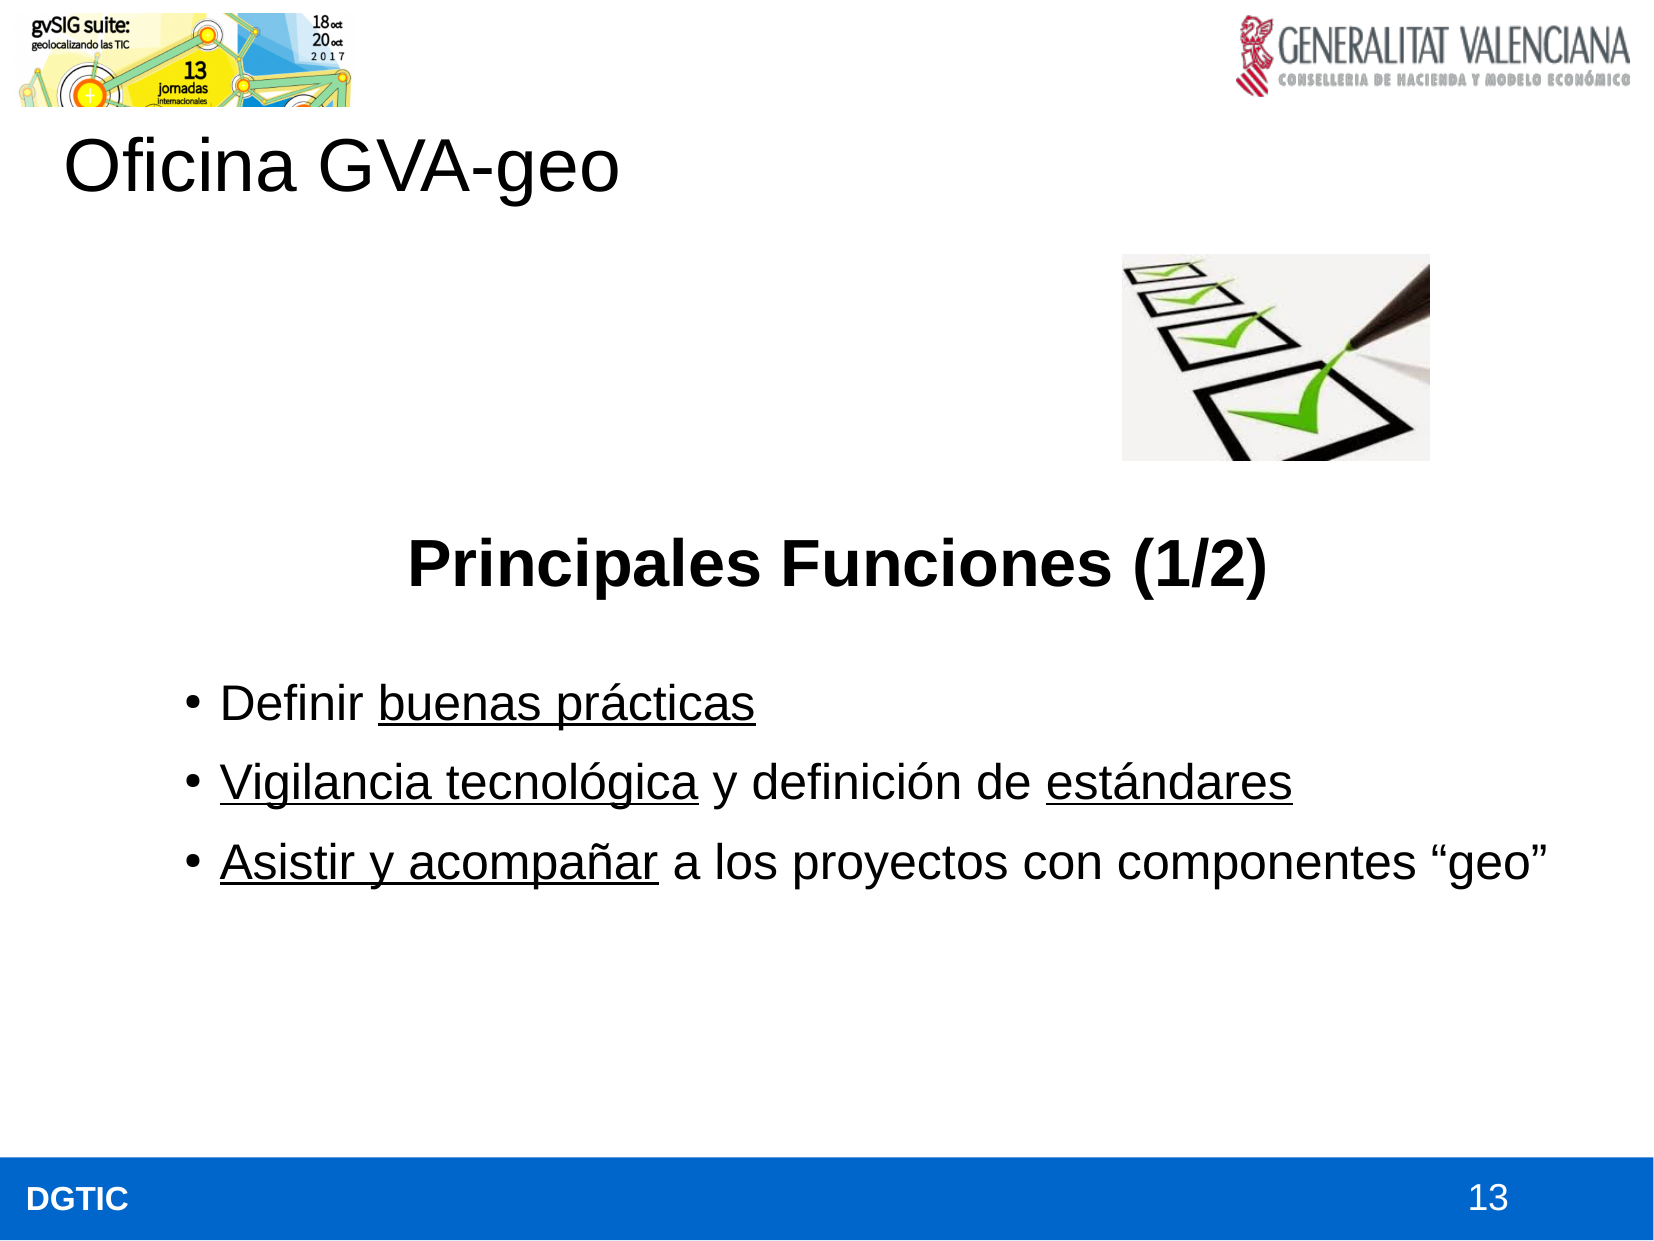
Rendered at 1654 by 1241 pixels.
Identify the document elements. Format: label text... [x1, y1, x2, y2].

text_box Principales Funciones (1/2) Definir buenas prácticas Vigilancia tecnológica y definición de estándares Asistir y acompañar a los proyectos con componentes “geo” [94, 425, 1583, 1093]
picture [1122, 254, 1430, 461]
title Oficina GVA-geo [23, 82, 662, 249]
picture [11, 13, 355, 107]
picture [1236, 11, 1630, 100]
